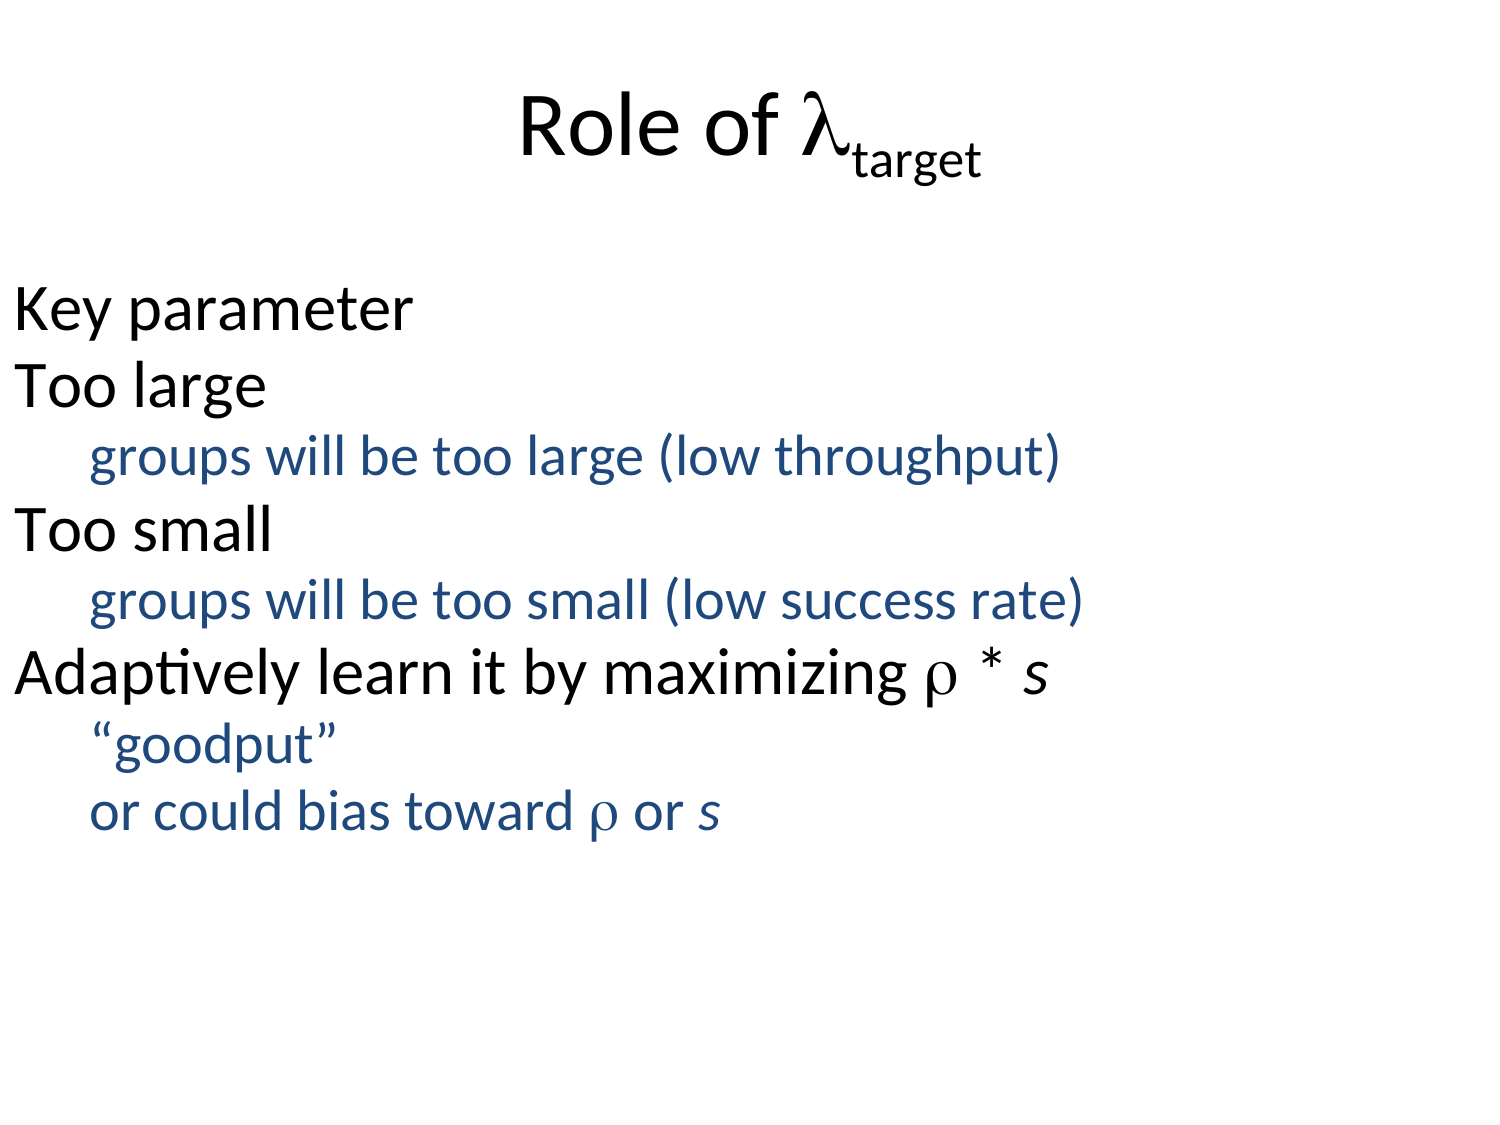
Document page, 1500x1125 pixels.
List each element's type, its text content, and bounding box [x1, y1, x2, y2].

list Key parameter Too large groups will be too large (low throughput) Too small groups will be too small (low success rate) Adaptively learn it by maximizing  * s “goodput” or could bias toward  or s [0, 275, 1500, 1027]
title Role of target [75, 45, 1426, 233]
